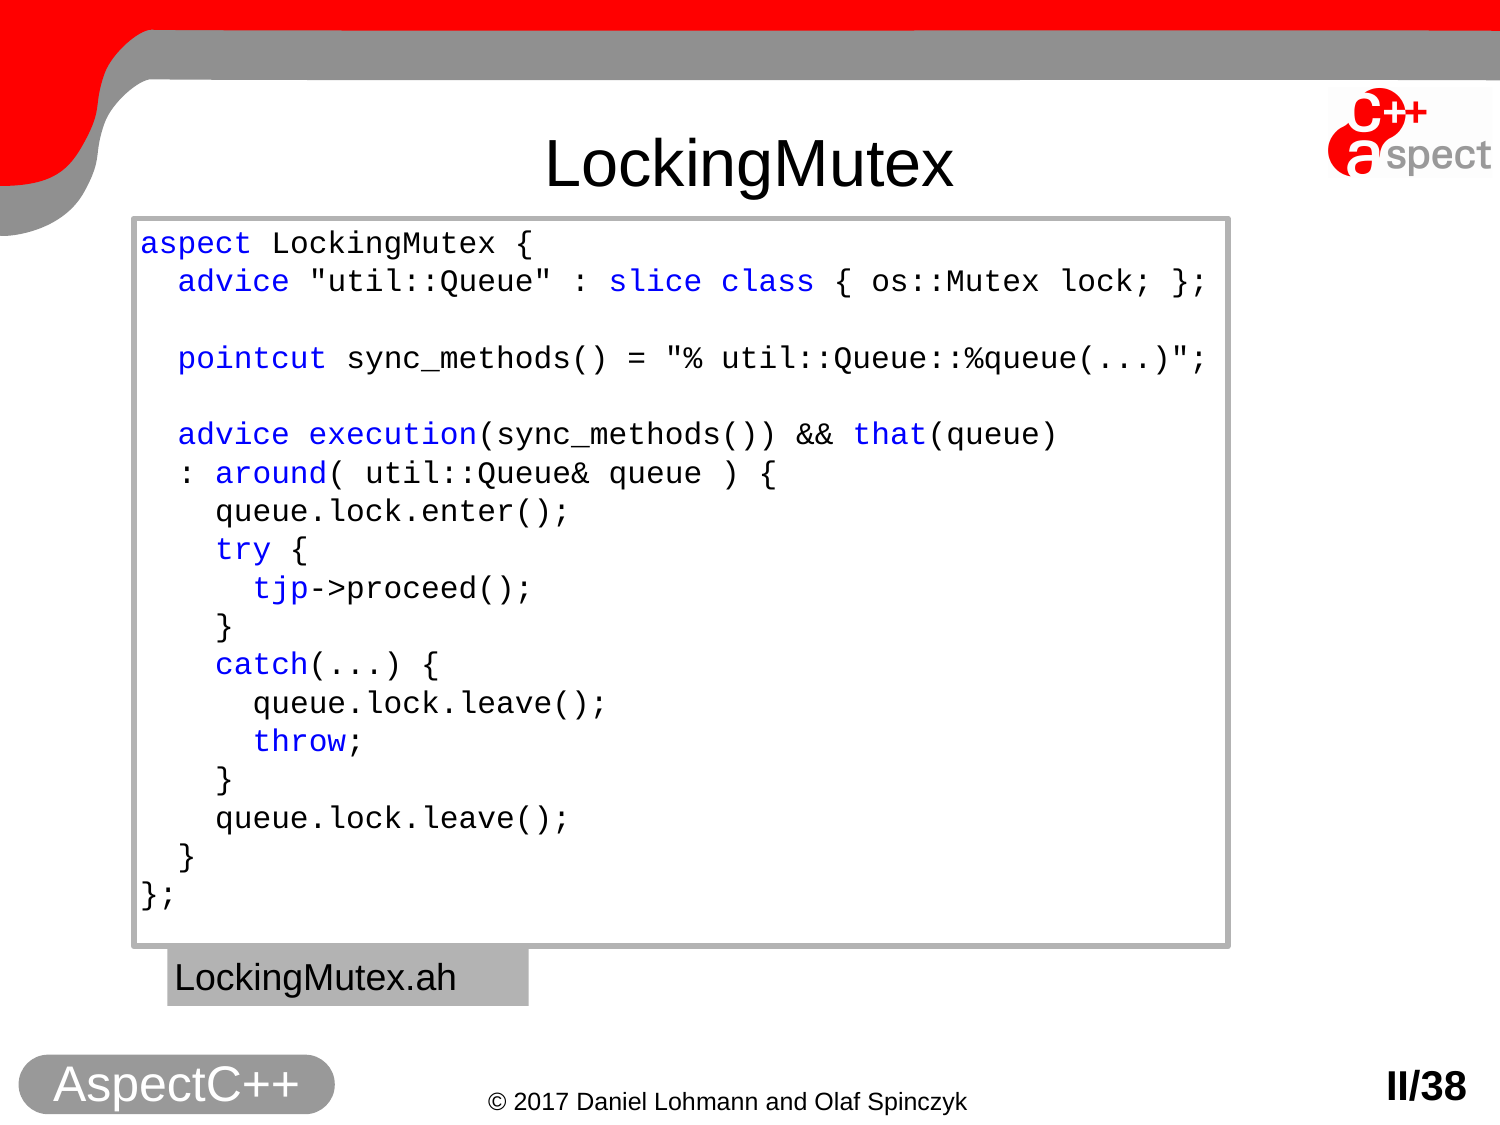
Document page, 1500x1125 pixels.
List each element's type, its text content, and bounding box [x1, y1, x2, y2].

text_box LockingMutex.ah [167, 949, 529, 1003]
text_box aspect LockingMutex { advice "util::Queue" : slice class { os::Mutex lock; }; pointcut sync_methods() = "% util::Queue::%queue(...)"; advice execution(sync_methods()) && that(queue) : around( util::Queue& queue ) { queue.lock.enter(); try { tjp->proceed(); } catch(...) { queue.lock.leave(); throw; } queue.lock.leave(); } }; [133, 218, 1228, 947]
title LockingMutex [112, 98, 1388, 223]
